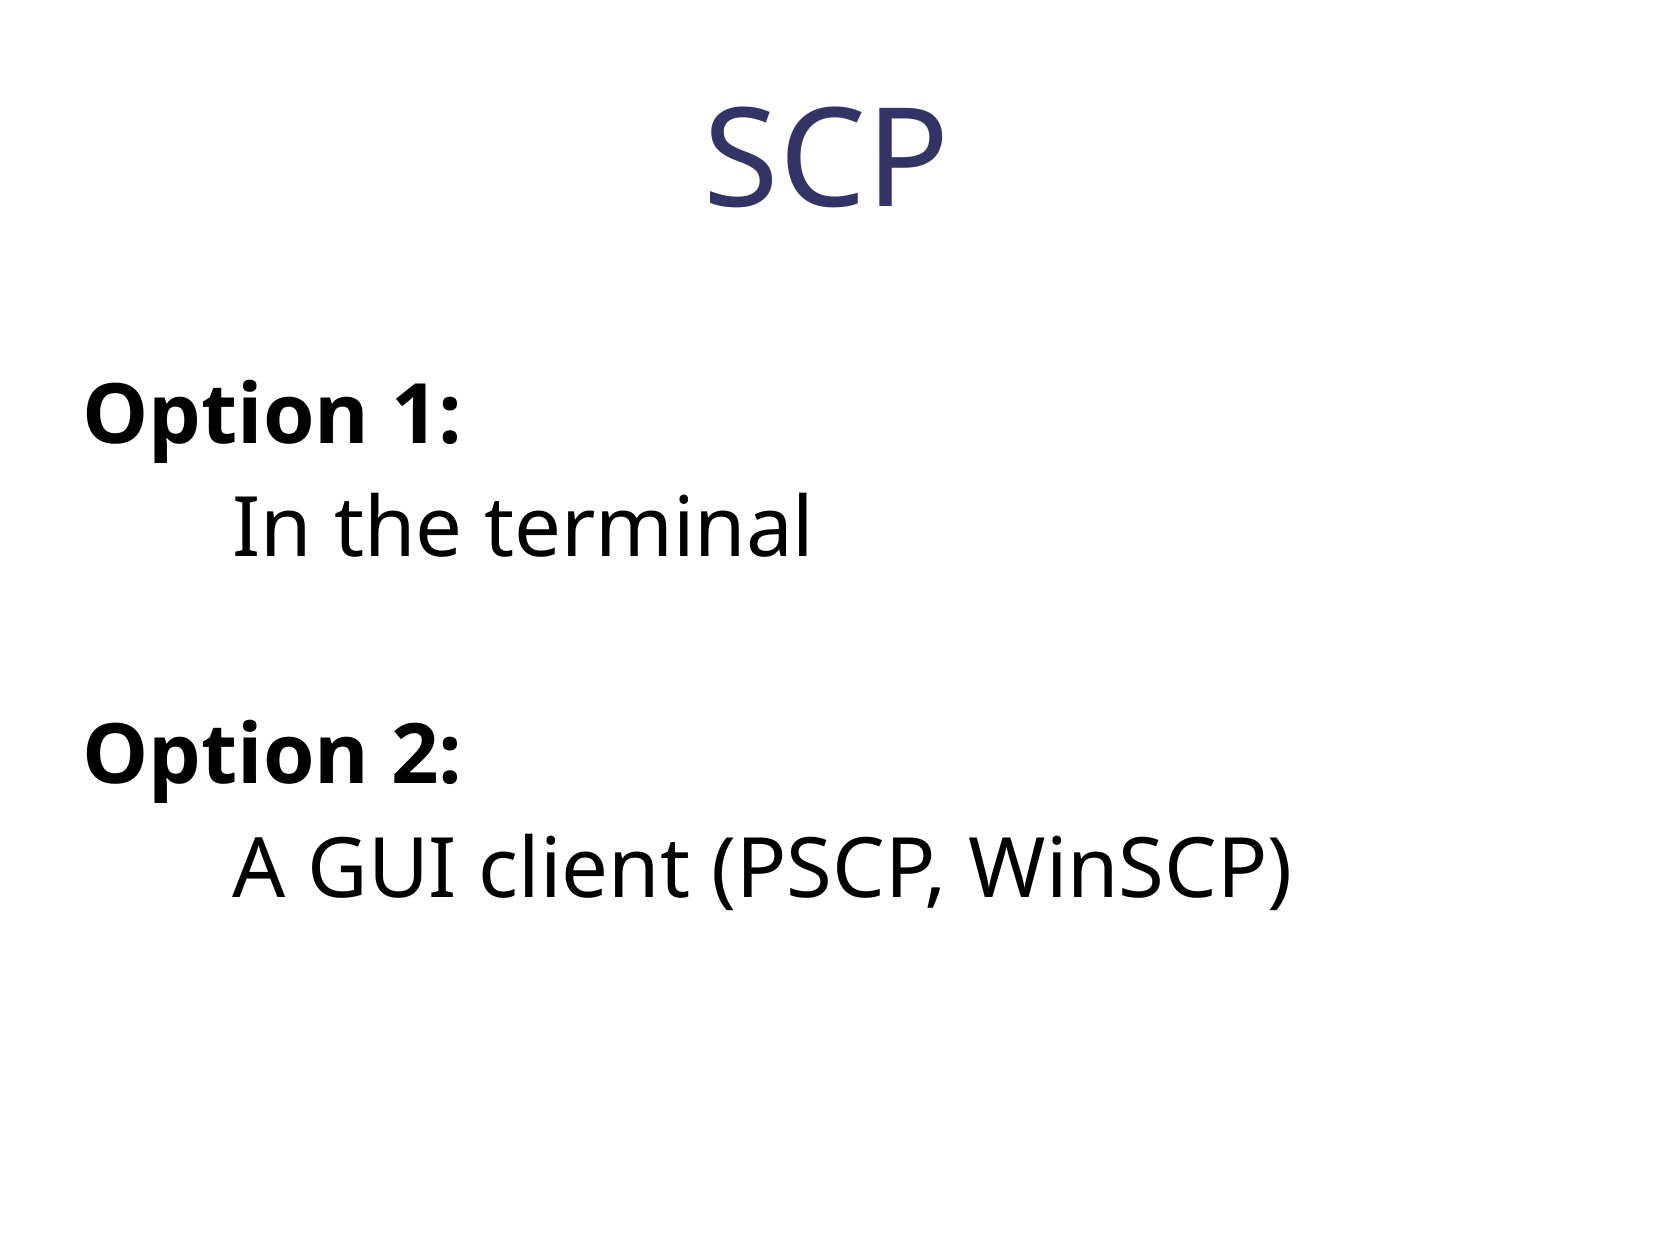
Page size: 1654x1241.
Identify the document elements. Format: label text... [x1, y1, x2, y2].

title SCP [0, 49, 1654, 257]
subtitle Option 1: In the terminal Option 2: A GUI client (PSCP, WinSCP) [82, 354, 1571, 1109]
